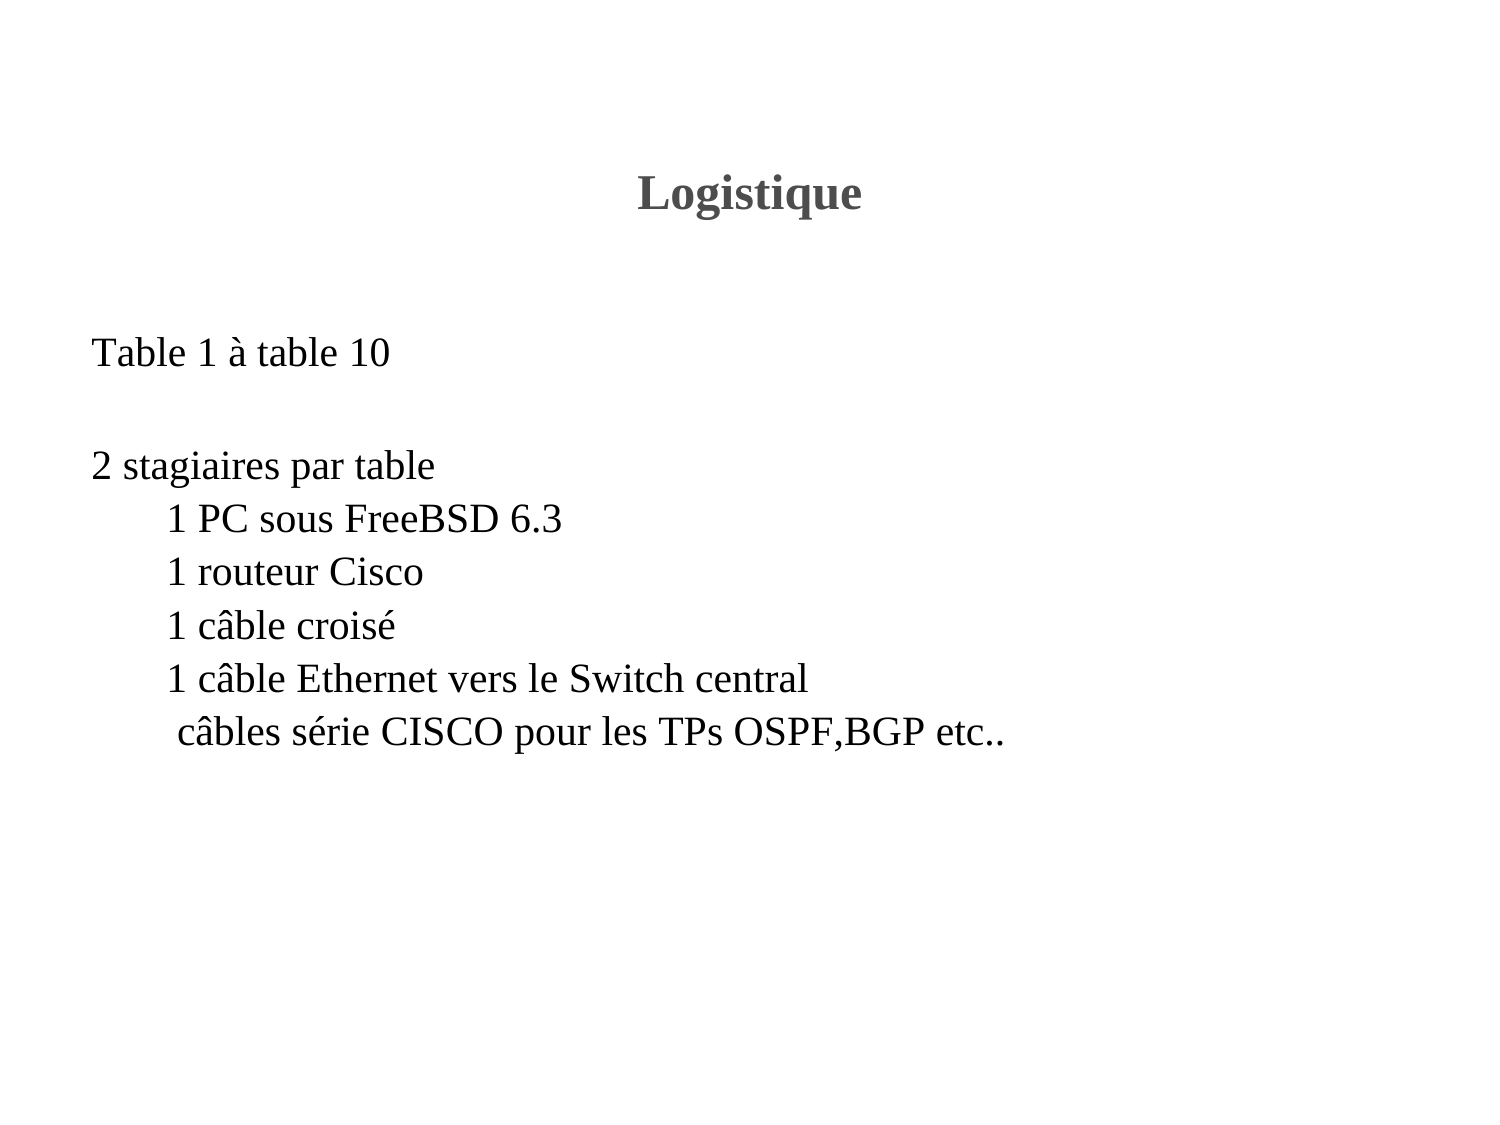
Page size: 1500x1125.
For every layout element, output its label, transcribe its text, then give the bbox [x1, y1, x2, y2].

title Logistique [112, 158, 1388, 231]
list Table 1 à table 10 2 stagiaires par table 1 PC sous FreeBSD 6.3 1 routeur Cisco 1 câble croisé 1 câble Ethernet vers le Switch central câbles série CISCO pour les TPs OSPF,BGP etc.. [76, 324, 1436, 800]
